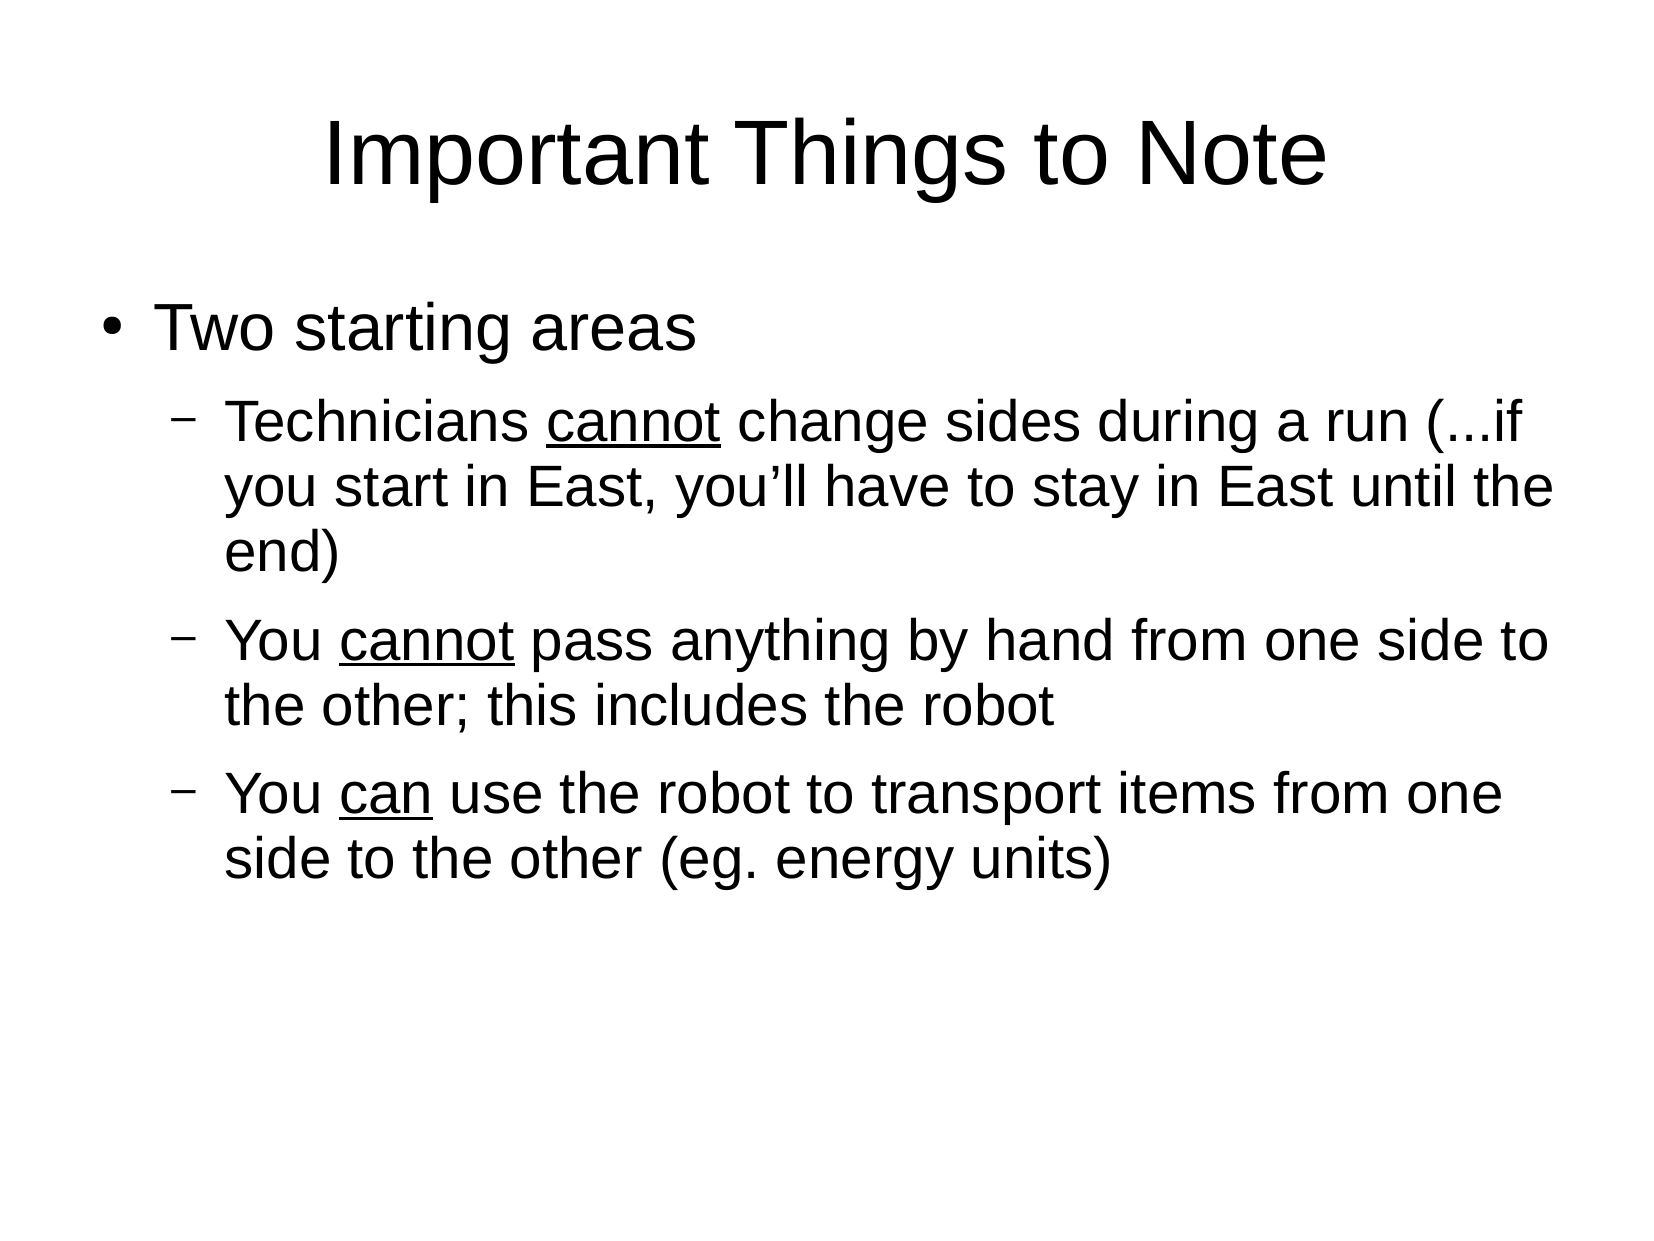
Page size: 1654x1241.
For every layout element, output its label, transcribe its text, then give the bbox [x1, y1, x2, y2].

list Two starting areas Technicians cannot change sides during a run (...if you start in East, you’ll have to stay in East until the end) You cannot pass anything by hand from one side to the other; this includes the robot You can use the robot to transport items from one side to the other (eg. energy units) [82, 290, 1571, 1111]
title Important Things to Note [82, 49, 1571, 257]
